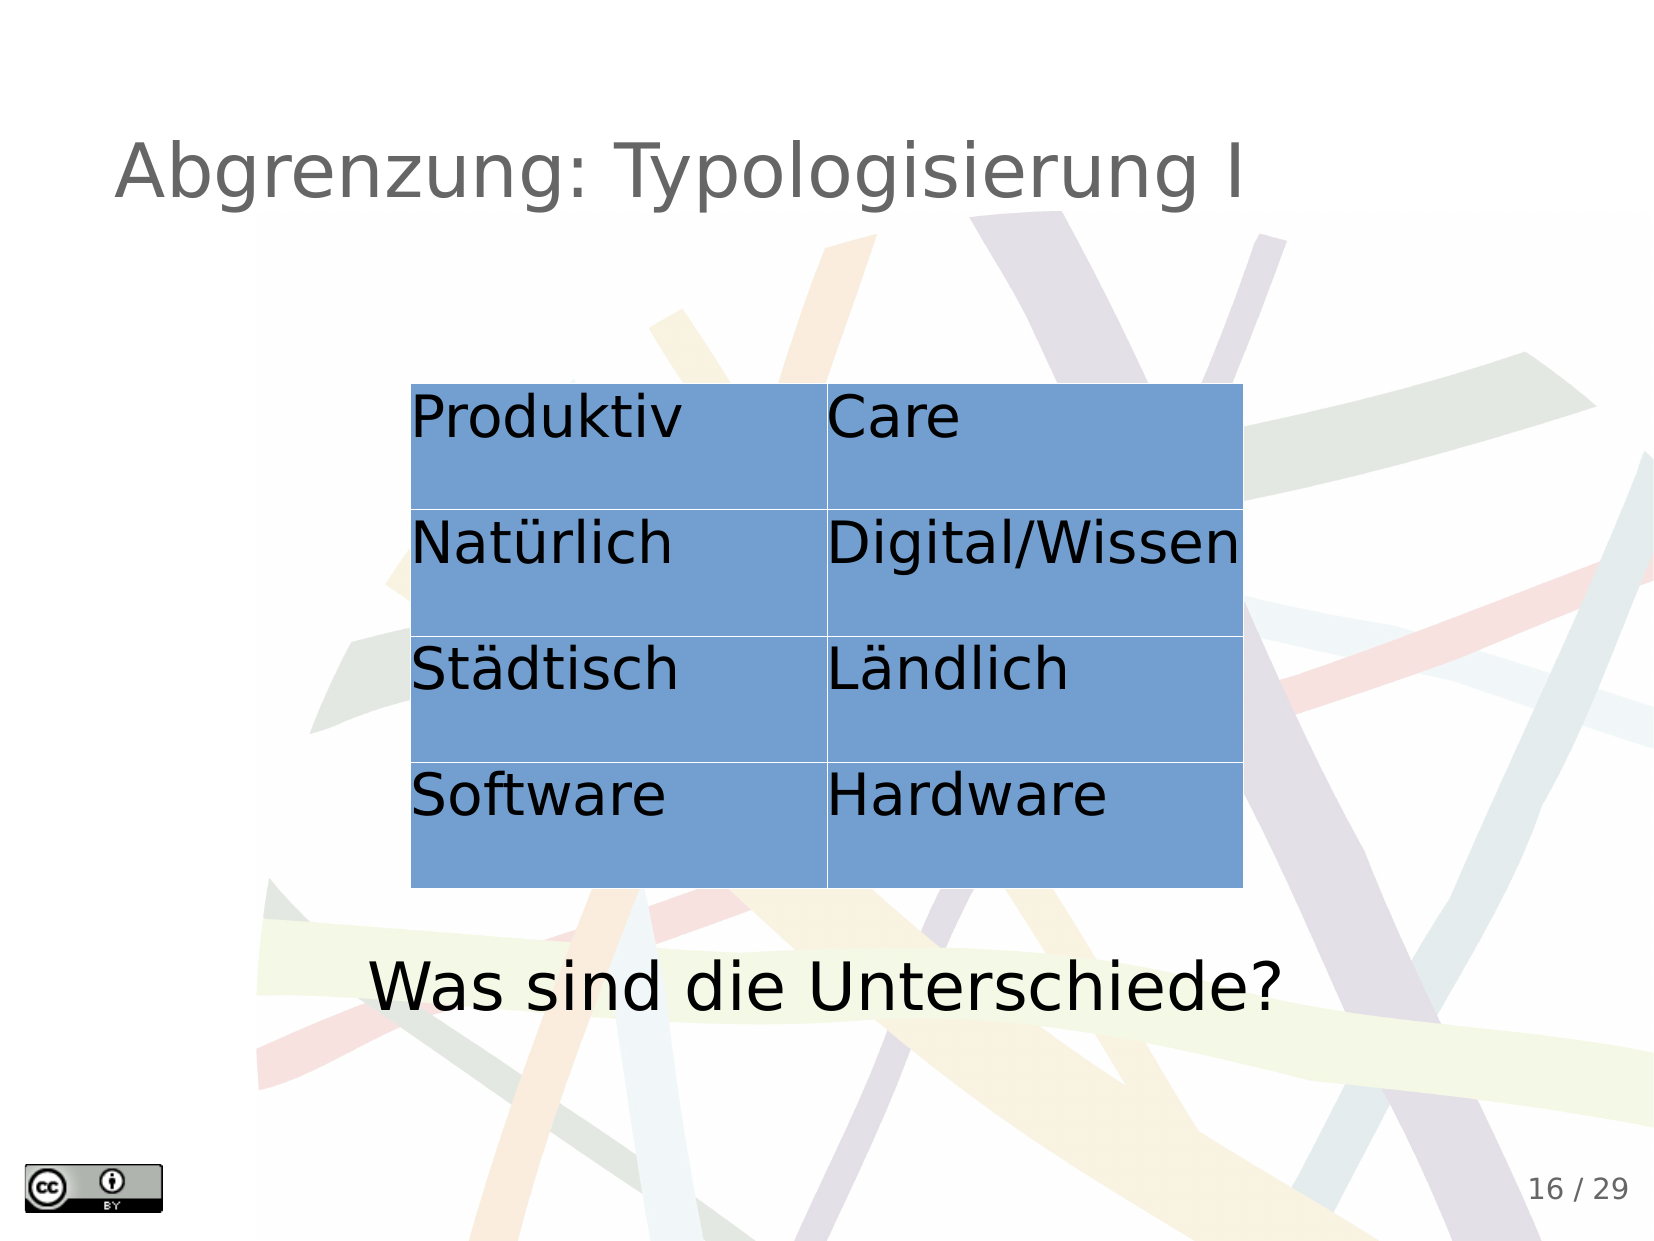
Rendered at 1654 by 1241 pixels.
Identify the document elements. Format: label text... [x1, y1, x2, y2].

list Was sind die Unterschiede? [114, 302, 1539, 1102]
table_cell Digital/Wissen [828, 510, 1243, 636]
title Abgrenzung: Typologisierung I [114, 73, 1539, 271]
table_cell Software [411, 763, 827, 888]
table_header Produktiv [411, 384, 827, 509]
table_cell Ländlich [828, 637, 1243, 762]
table_cell Hardware [828, 763, 1243, 888]
table_cell Natürlich [411, 510, 827, 636]
picture [24, 1164, 163, 1213]
table_cell Städtisch [411, 637, 827, 762]
table_header Care [828, 384, 1243, 509]
